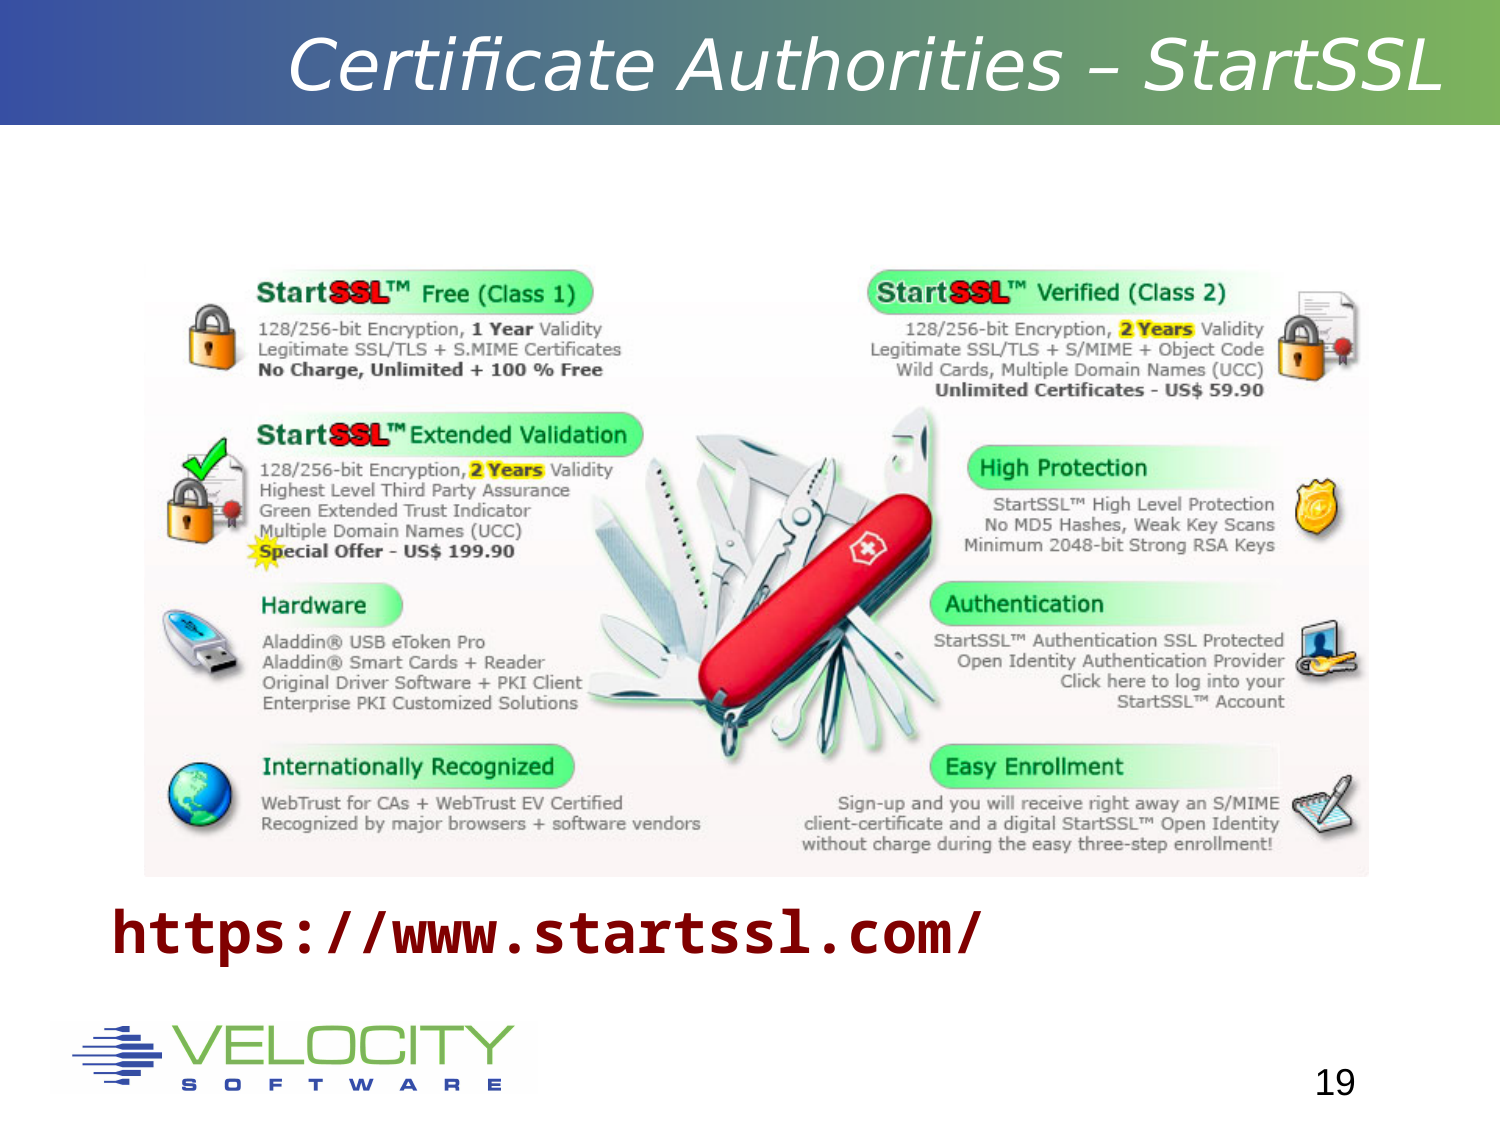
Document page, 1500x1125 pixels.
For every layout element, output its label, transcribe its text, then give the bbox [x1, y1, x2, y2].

picture [50, 1021, 538, 1094]
picture [144, 251, 1369, 877]
list https://www.startssl.com/ [70, 187, 1438, 973]
title Certificate Authorities – StartSSL [62, 12, 1463, 113]
